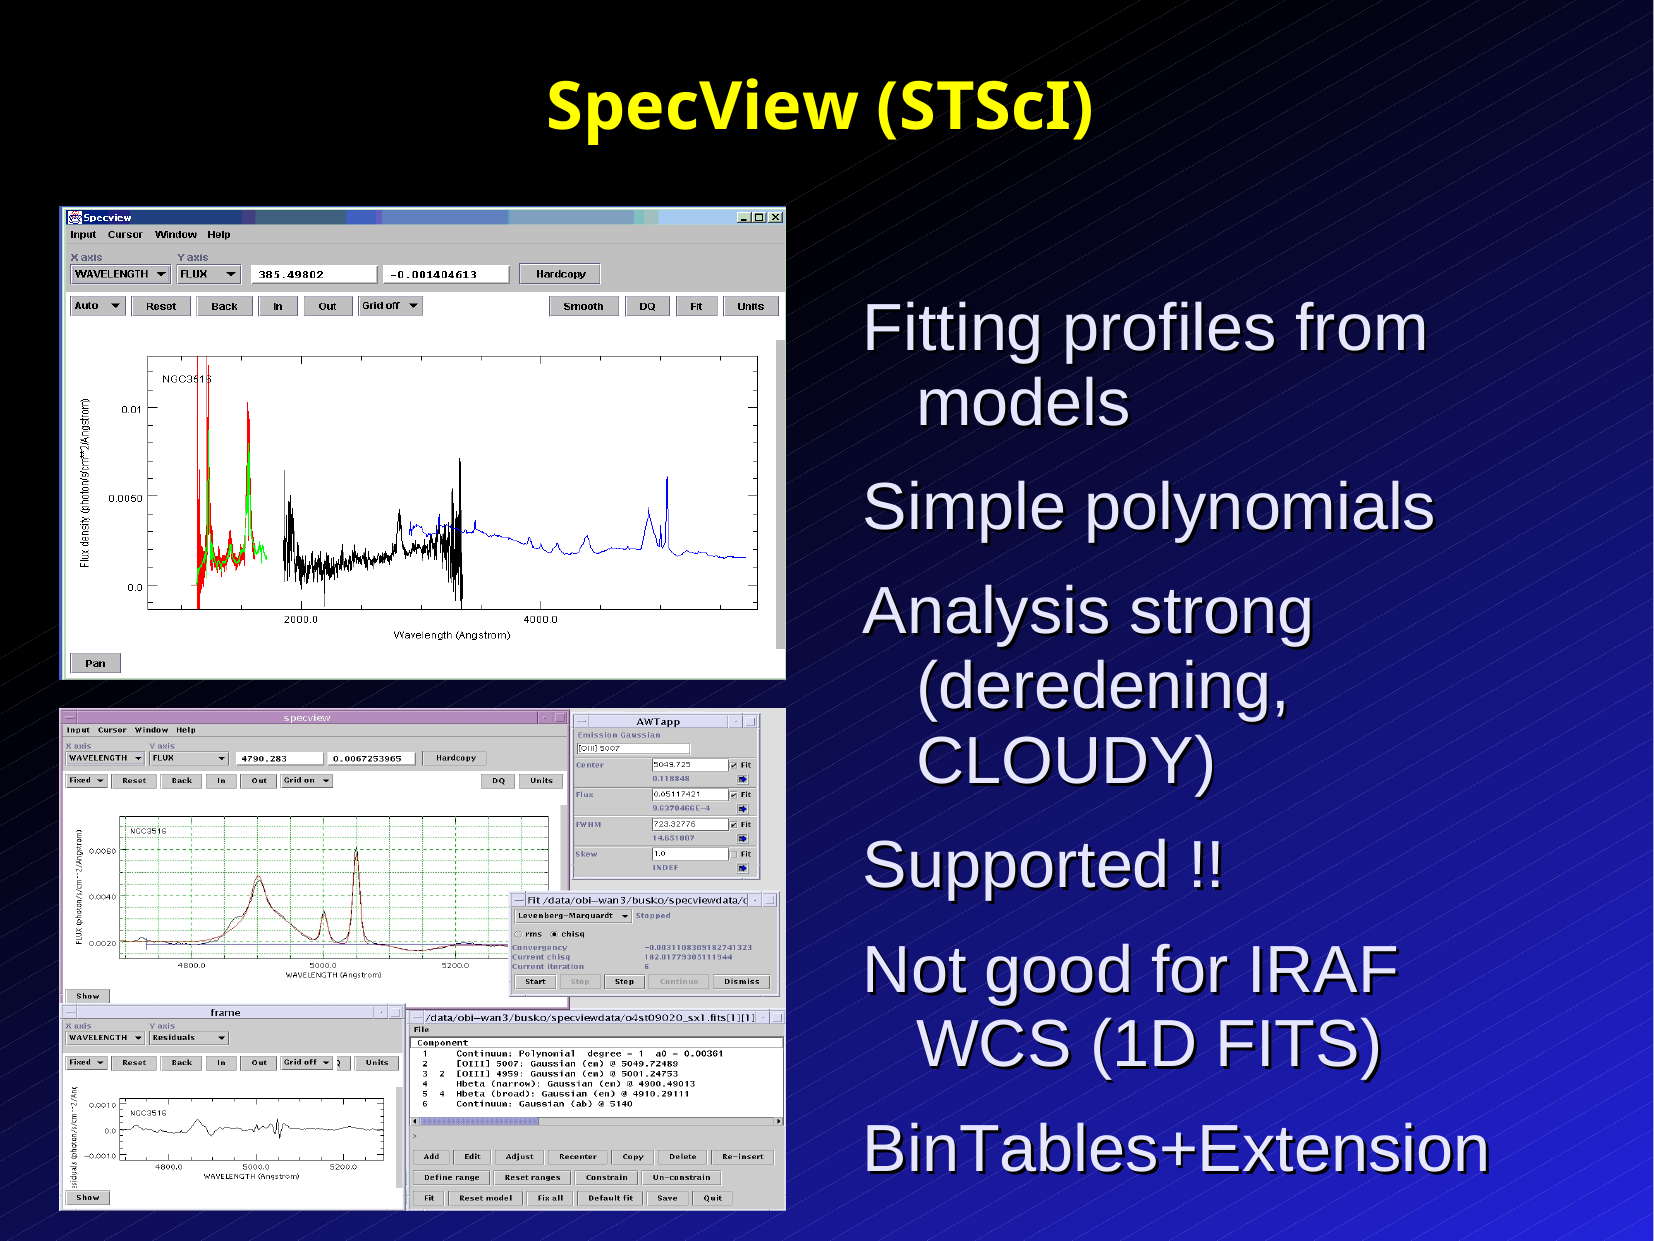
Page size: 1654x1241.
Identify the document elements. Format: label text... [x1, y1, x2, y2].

picture [59, 708, 786, 1211]
title SpecView (STScI) [76, 29, 1565, 178]
picture [59, 206, 786, 680]
list Fitting profiles from models Simple polynomials Analysis strong (deredening, CLOUDY) Supported !! Not good for IRAF WCS (1D FITS) BinTables+Extension [845, 290, 1572, 1186]
